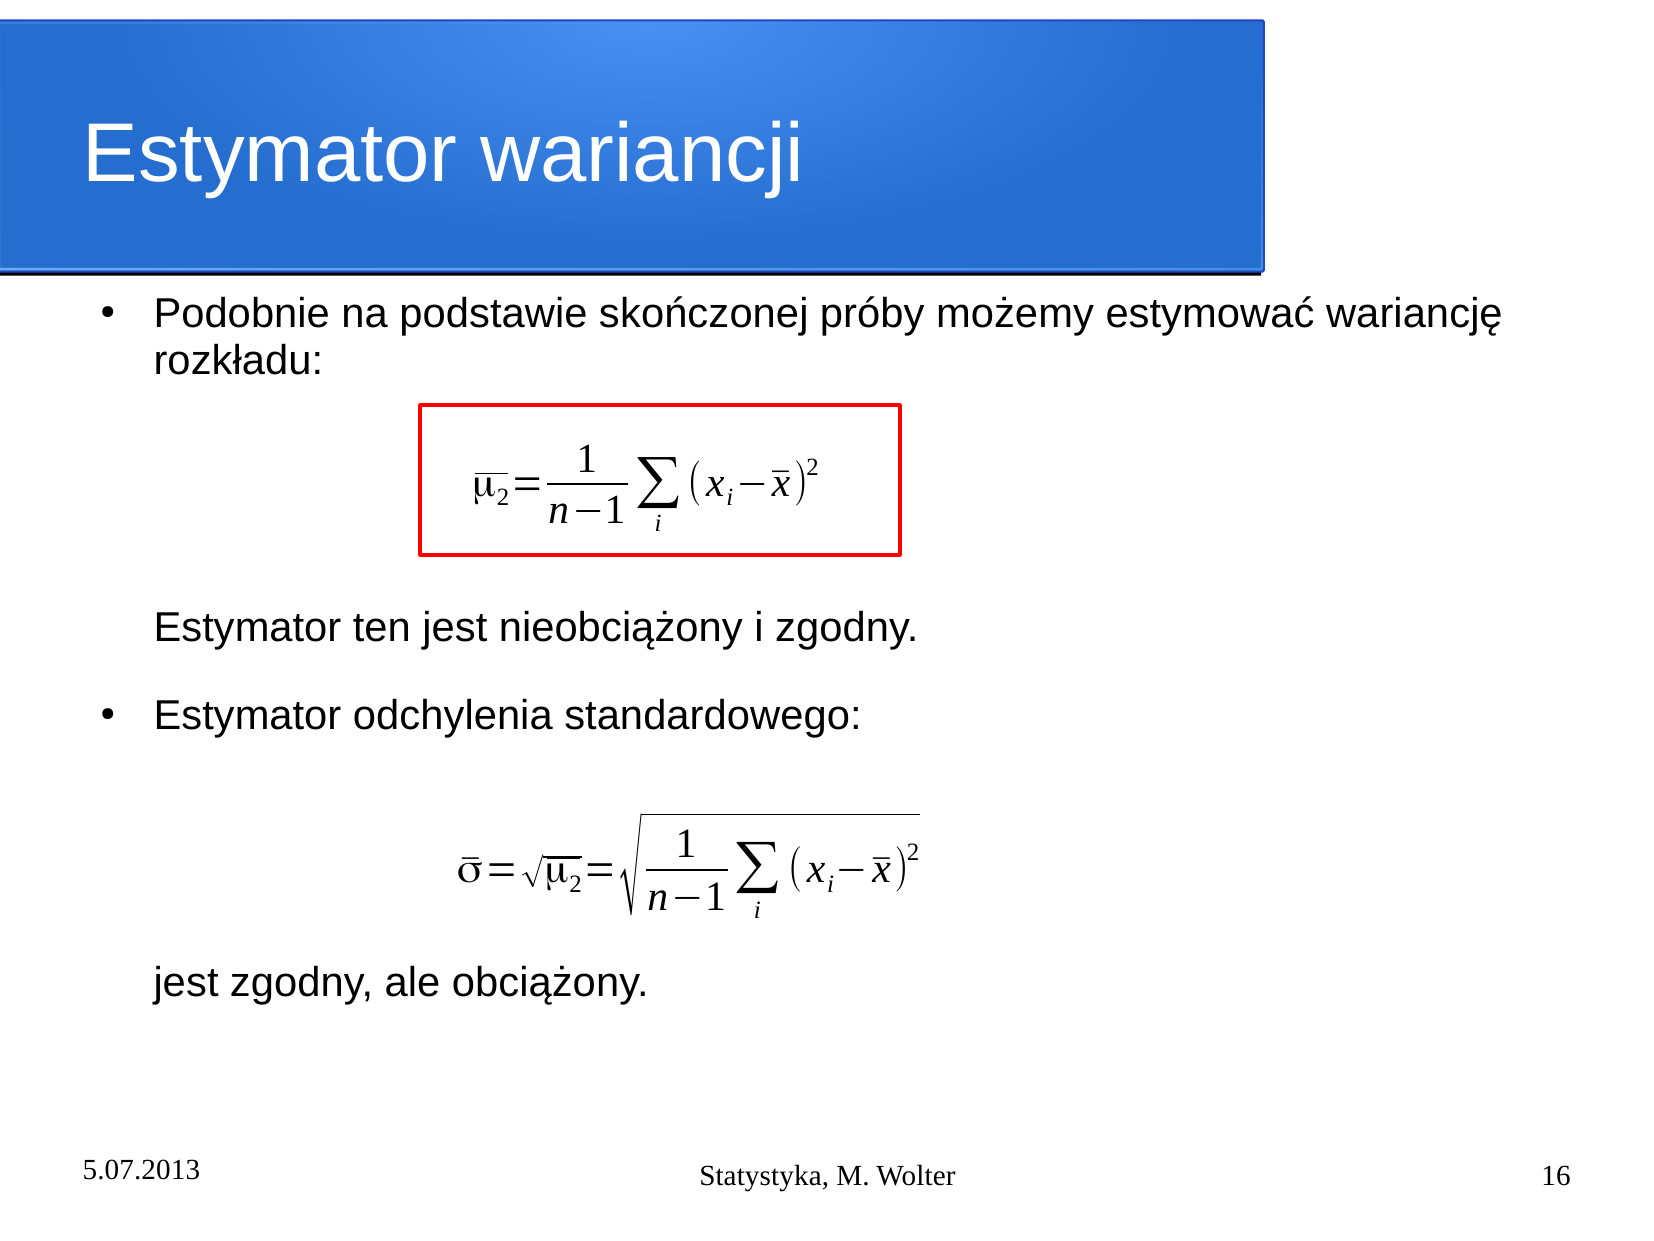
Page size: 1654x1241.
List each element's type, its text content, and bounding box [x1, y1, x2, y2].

list Podobnie na podstawie skończonej próby możemy estymować wariancję rozkładu: Estymator ten jest nieobciążony i zgodny. Estymator odchylenia standardowego: jest zgodny, ale obciążony. [82, 290, 1591, 1010]
chart [450, 812, 926, 925]
title Estymator wariancji [82, 49, 1250, 257]
chart [465, 435, 826, 538]
